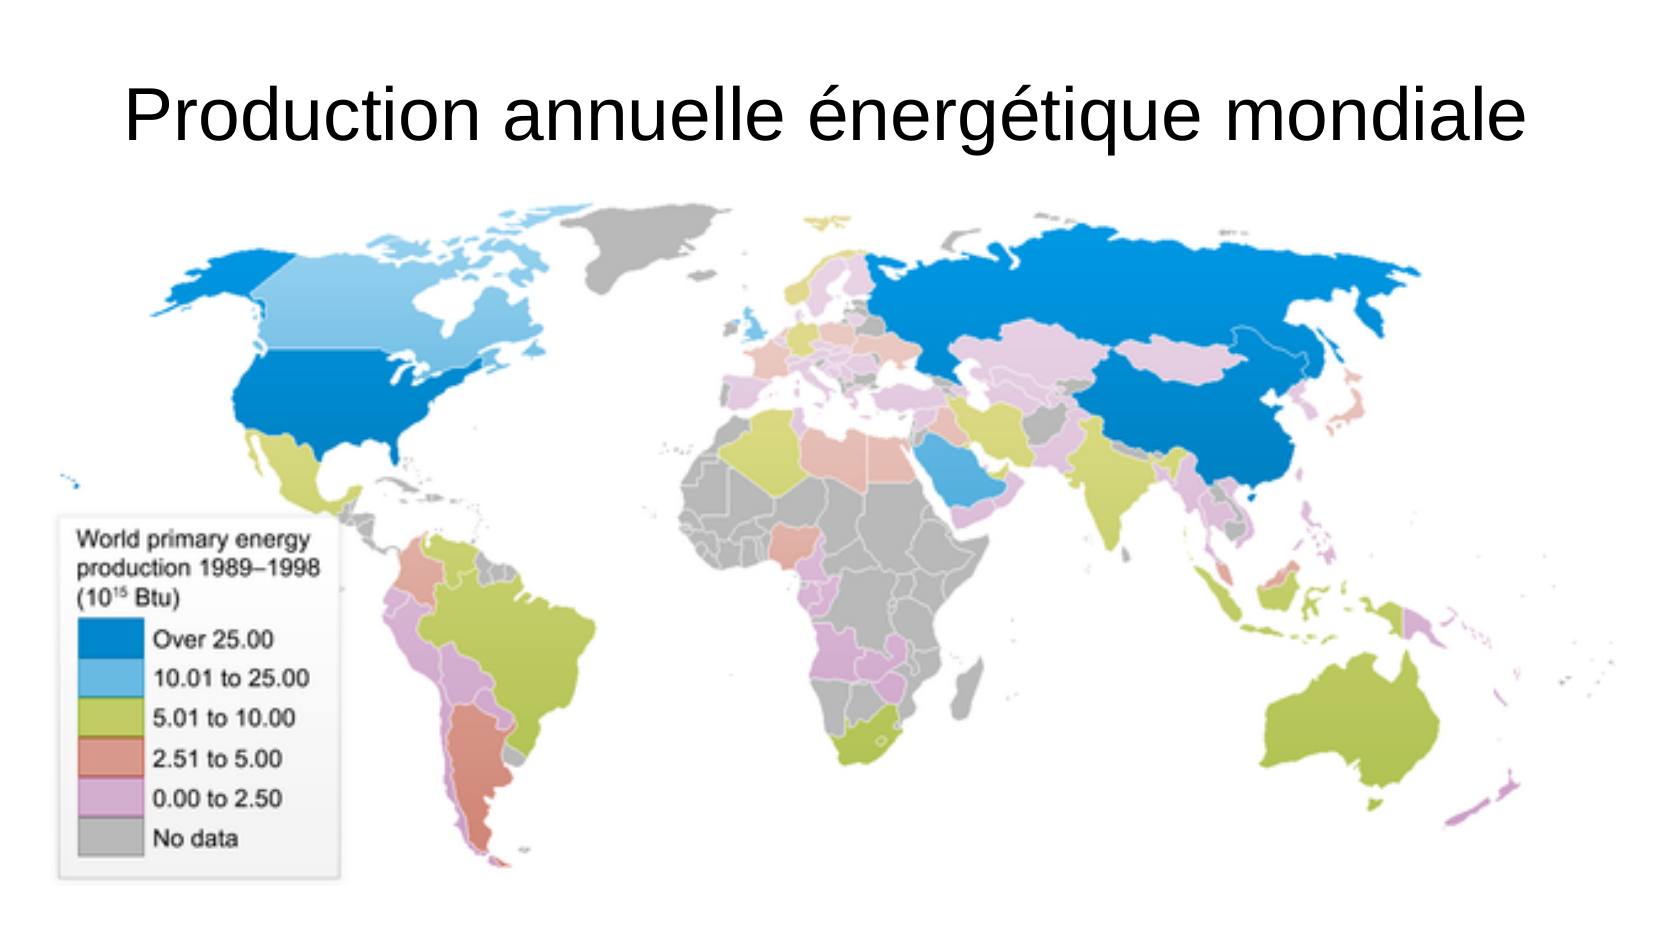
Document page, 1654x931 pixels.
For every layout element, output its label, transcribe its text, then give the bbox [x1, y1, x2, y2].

picture [49, 192, 1625, 886]
title Production annuelle énergétique mondiale [82, 37, 1571, 192]
